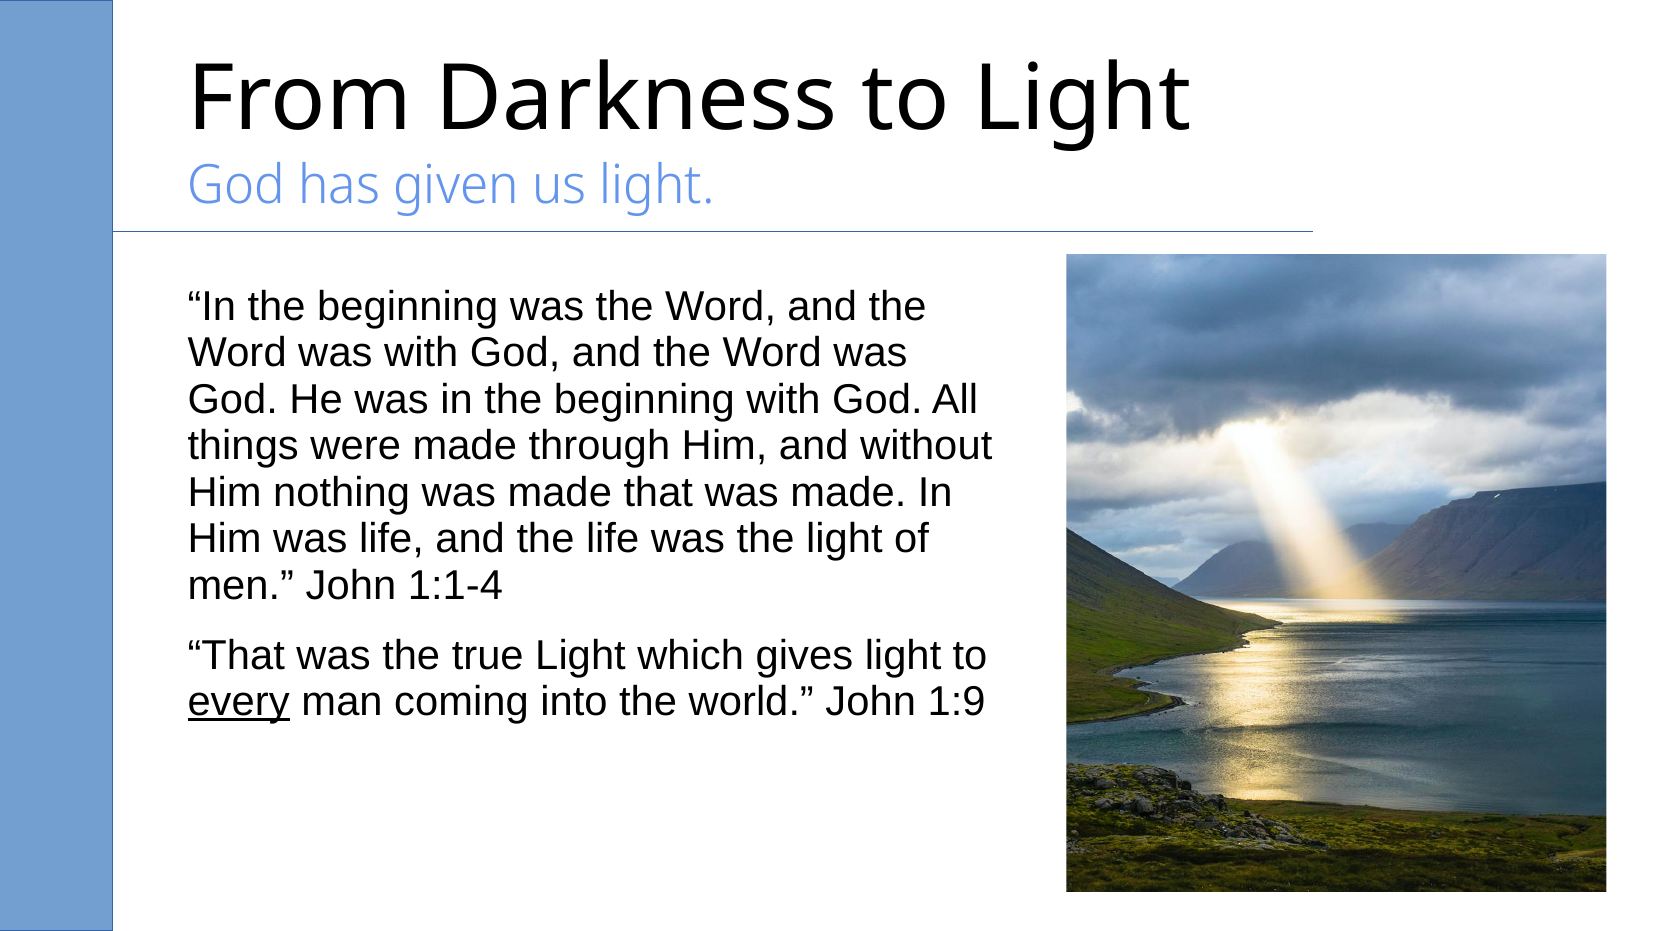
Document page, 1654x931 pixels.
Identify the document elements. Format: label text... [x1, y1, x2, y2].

picture [1066, 254, 1607, 892]
subtitle “In the beginning was the Word, and the Word was with God, and the Word was God. He was in the beginning with God. All things were made through Him, and without Him nothing was made that was made. In Him was life, and the life was the light of men.” John 1:1-4 “That was the true Light which gives light to every man coming into the world.” John 1:9 [187, 282, 1009, 866]
title From Darkness to Light [187, 33, 1571, 125]
text_box [0, 0, 113, 931]
title God has given us light. [187, 125, 1571, 239]
